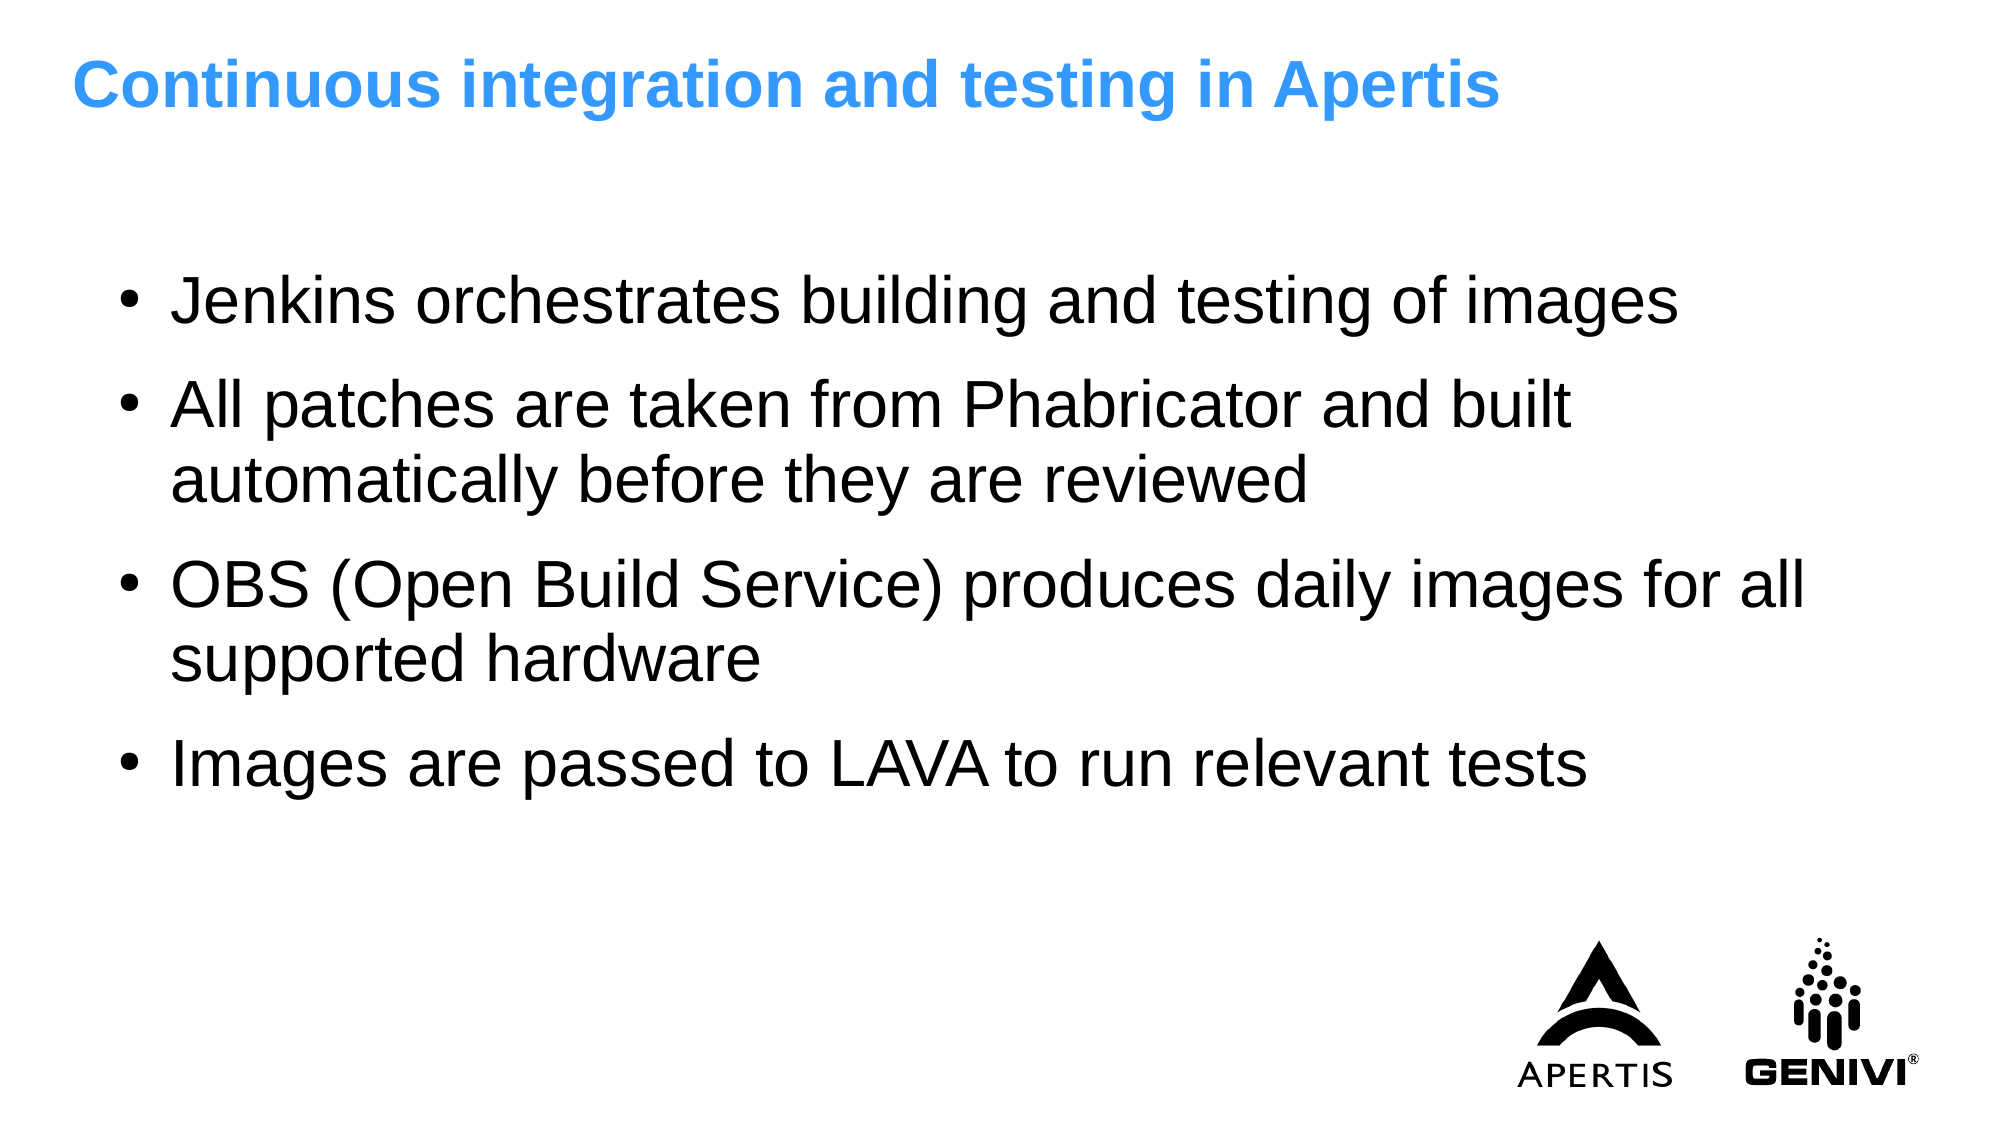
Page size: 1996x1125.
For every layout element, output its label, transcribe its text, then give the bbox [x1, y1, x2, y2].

picture [1517, 940, 1672, 1087]
title Continuous integration and testing in Apertis [71, 29, 1868, 139]
list Jenkins orchestrates building and testing of images All patches are taken from Phabricator and built automatically before they are reviewed OBS (Open Build Service) produces daily images for all supported hardware Images are passed to LAVA to run relevant tests [99, 263, 1896, 916]
